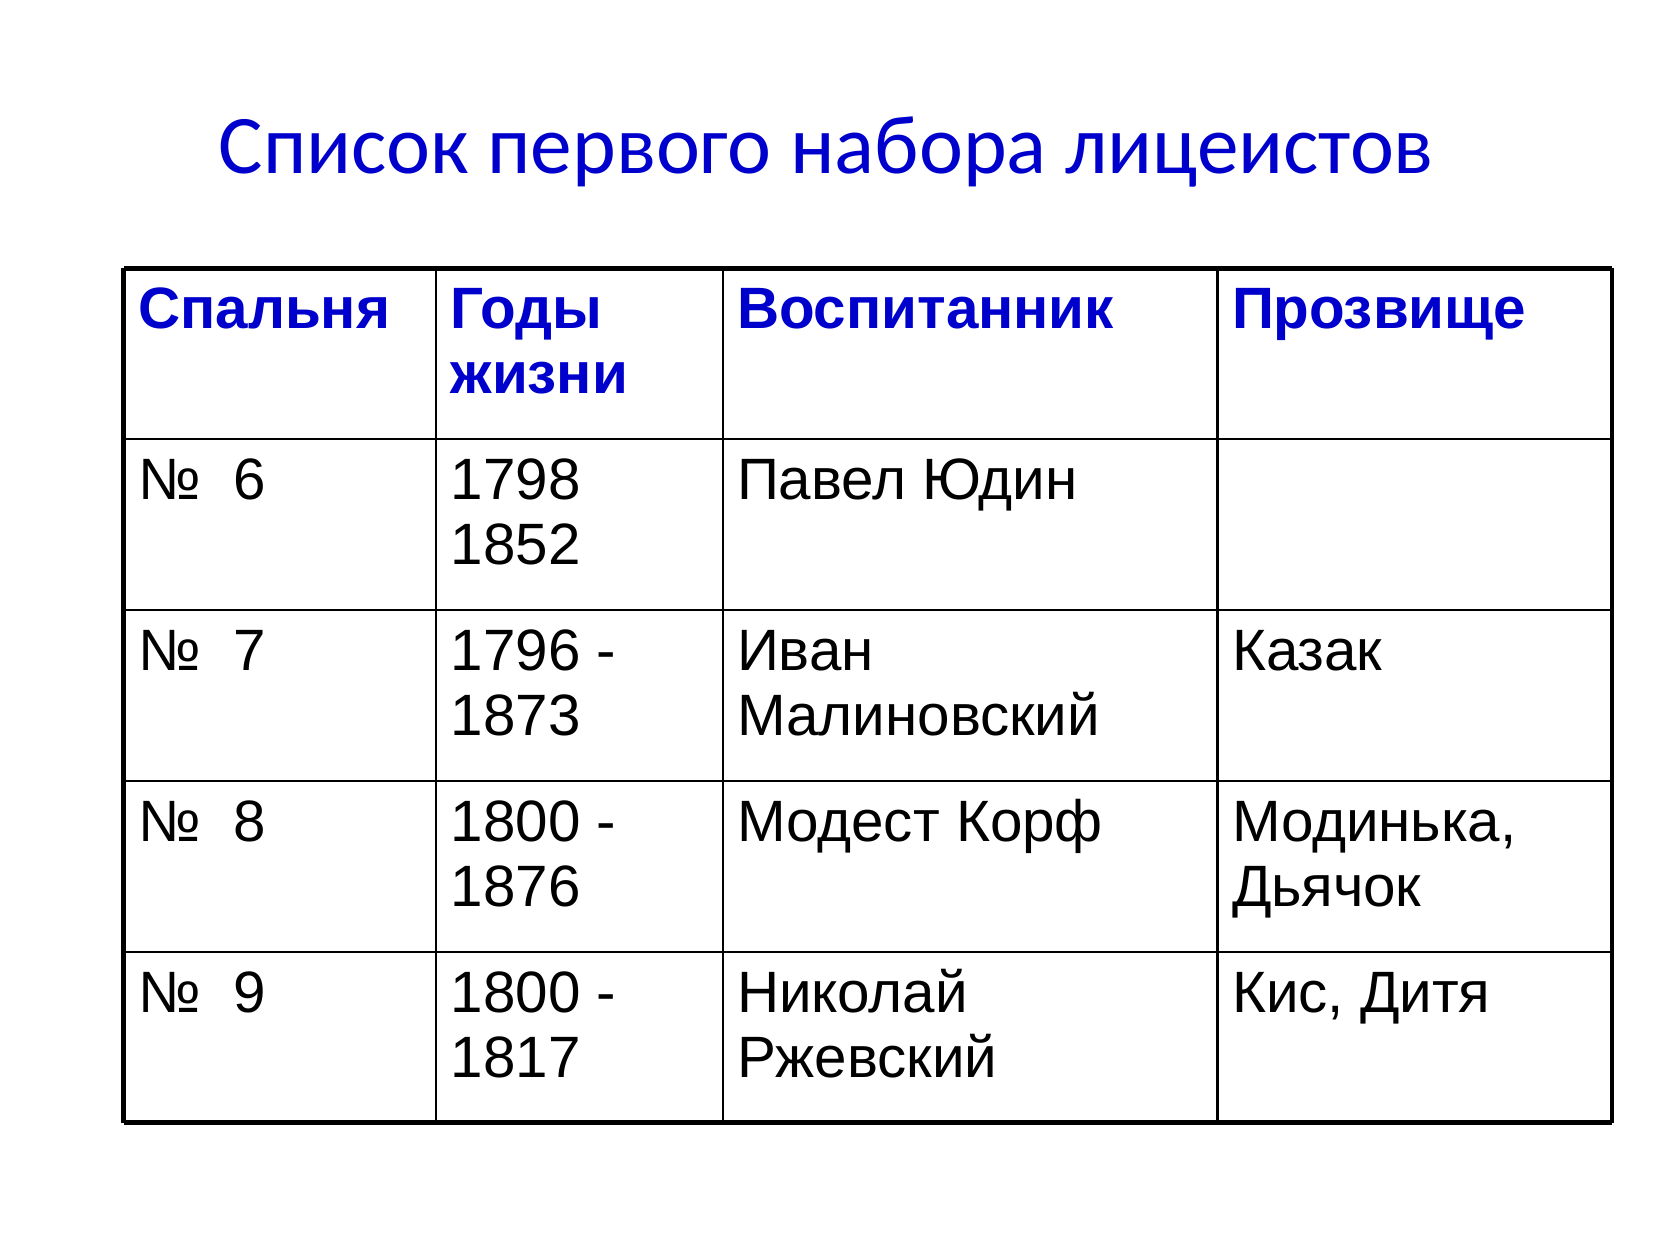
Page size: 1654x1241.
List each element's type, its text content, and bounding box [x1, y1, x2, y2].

text_box Кис, Дитя [1219, 953, 1610, 1120]
text_box Модест Корф [724, 782, 1216, 951]
text_box Прозвище [1219, 271, 1610, 438]
text_box № 6 [126, 440, 435, 609]
text_box Иван Малиновский [724, 611, 1216, 780]
text_box 1798 1852 [437, 440, 722, 609]
text_box Павел Юдин [724, 440, 1216, 609]
text_box № 8 [126, 782, 435, 951]
text_box Николай Ржевский [724, 953, 1216, 1120]
text_box Модинька, Дьячок [1219, 782, 1610, 951]
text_box Годы жизни [437, 271, 722, 438]
text_box 1796 - 1873 [437, 611, 722, 780]
text_box 1800 - 1817 [437, 953, 722, 1120]
text_box Спальня [126, 271, 435, 438]
text_box № 7 [126, 611, 435, 780]
text_box Воспитанник [724, 271, 1216, 438]
title Список первого набора лицеистов [82, 49, 1571, 257]
text_box 1800 - 1876 [437, 782, 722, 951]
text_box Казак [1219, 611, 1610, 780]
text_box № 9 [126, 953, 435, 1120]
